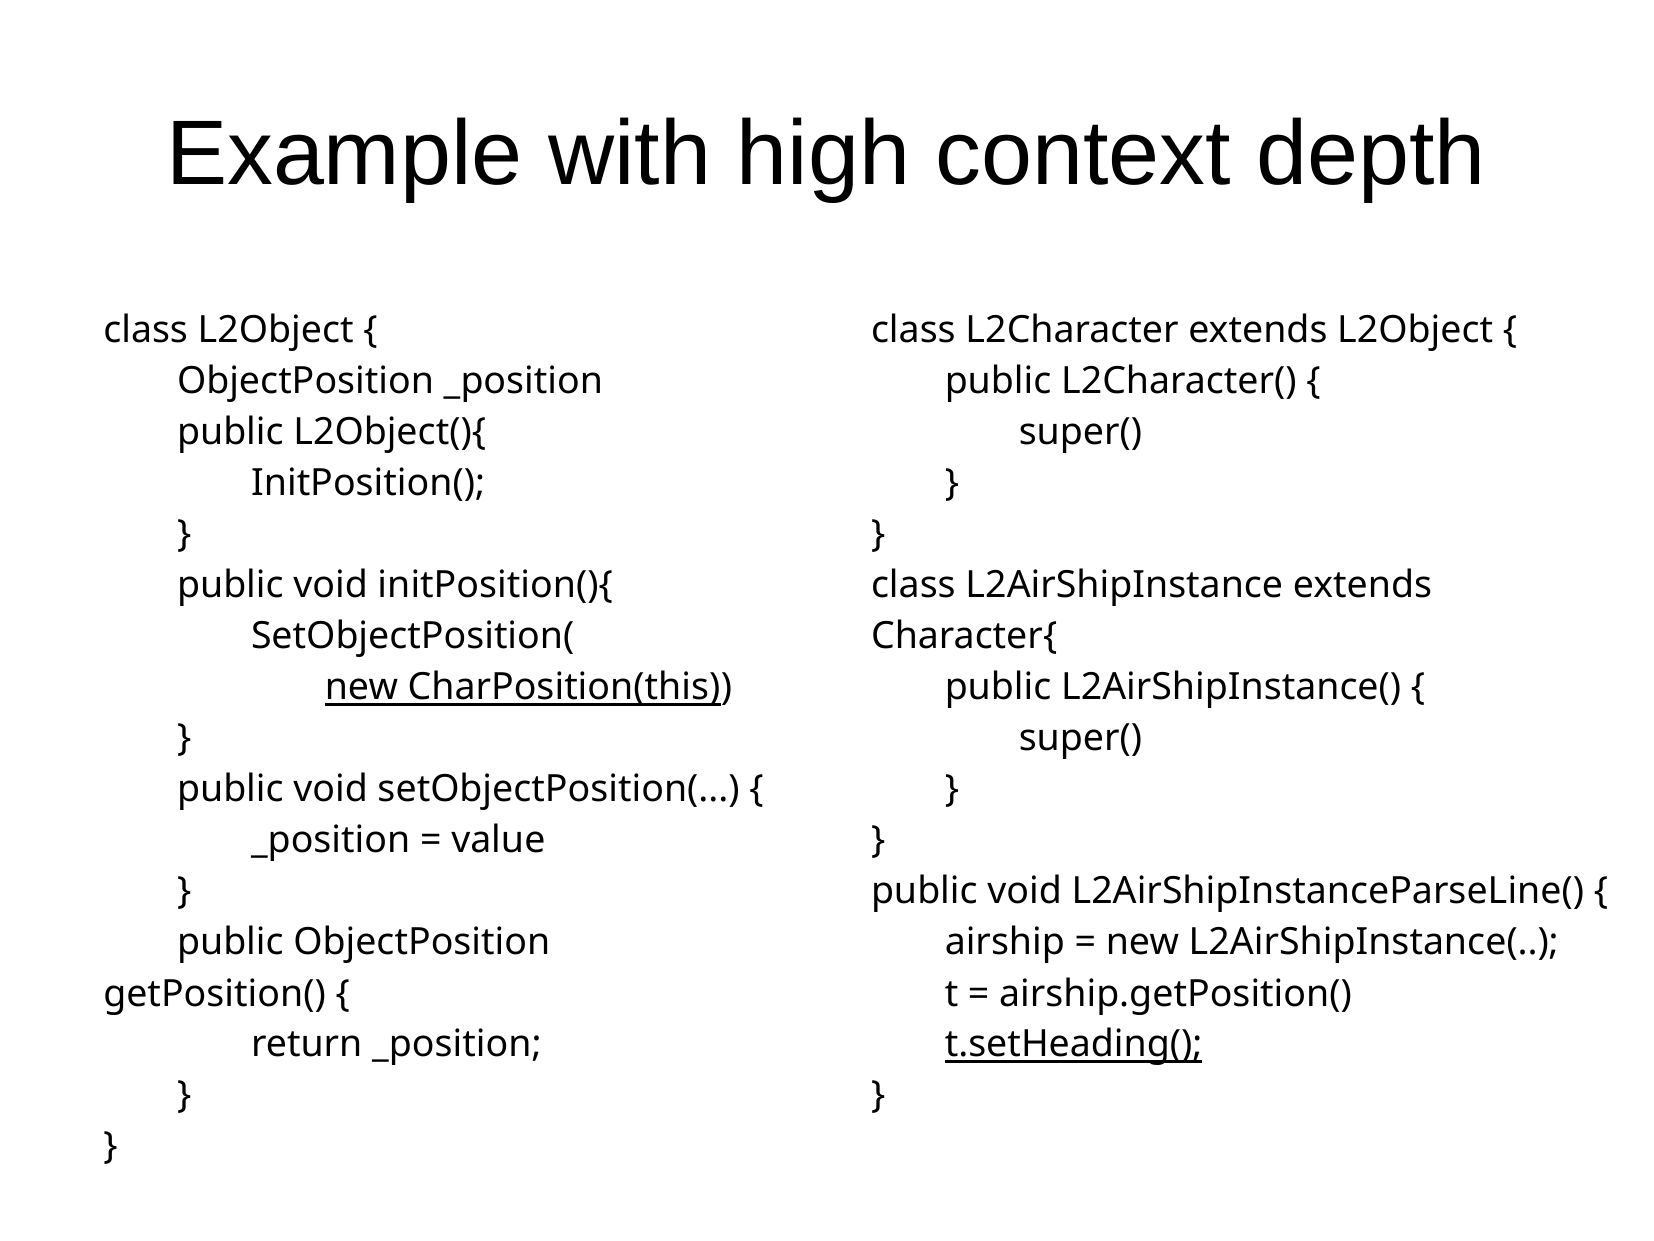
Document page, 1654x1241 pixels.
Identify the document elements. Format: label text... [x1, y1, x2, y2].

text_box class L2Character extends L2Object { public L2Character() { super() } } class L2AirShipInstance extends Character{ public L2AirShipInstance() { super() } } public void L2AirShipInstanceParseLine() { airship = new L2AirShipInstance(..); t = airship.getPosition() t.setHeading(); } [856, 295, 1625, 1064]
title Example with high context depth [82, 49, 1571, 257]
text_box class L2Object { ObjectPosition _position public L2Object(){ InitPosition(); } public void initPosition(){ SetObjectPosition( new CharPosition(this)) } public void setObjectPosition(...) { _position = value } public ObjectPosition getPosition() { return _position; } } [88, 295, 798, 1115]
